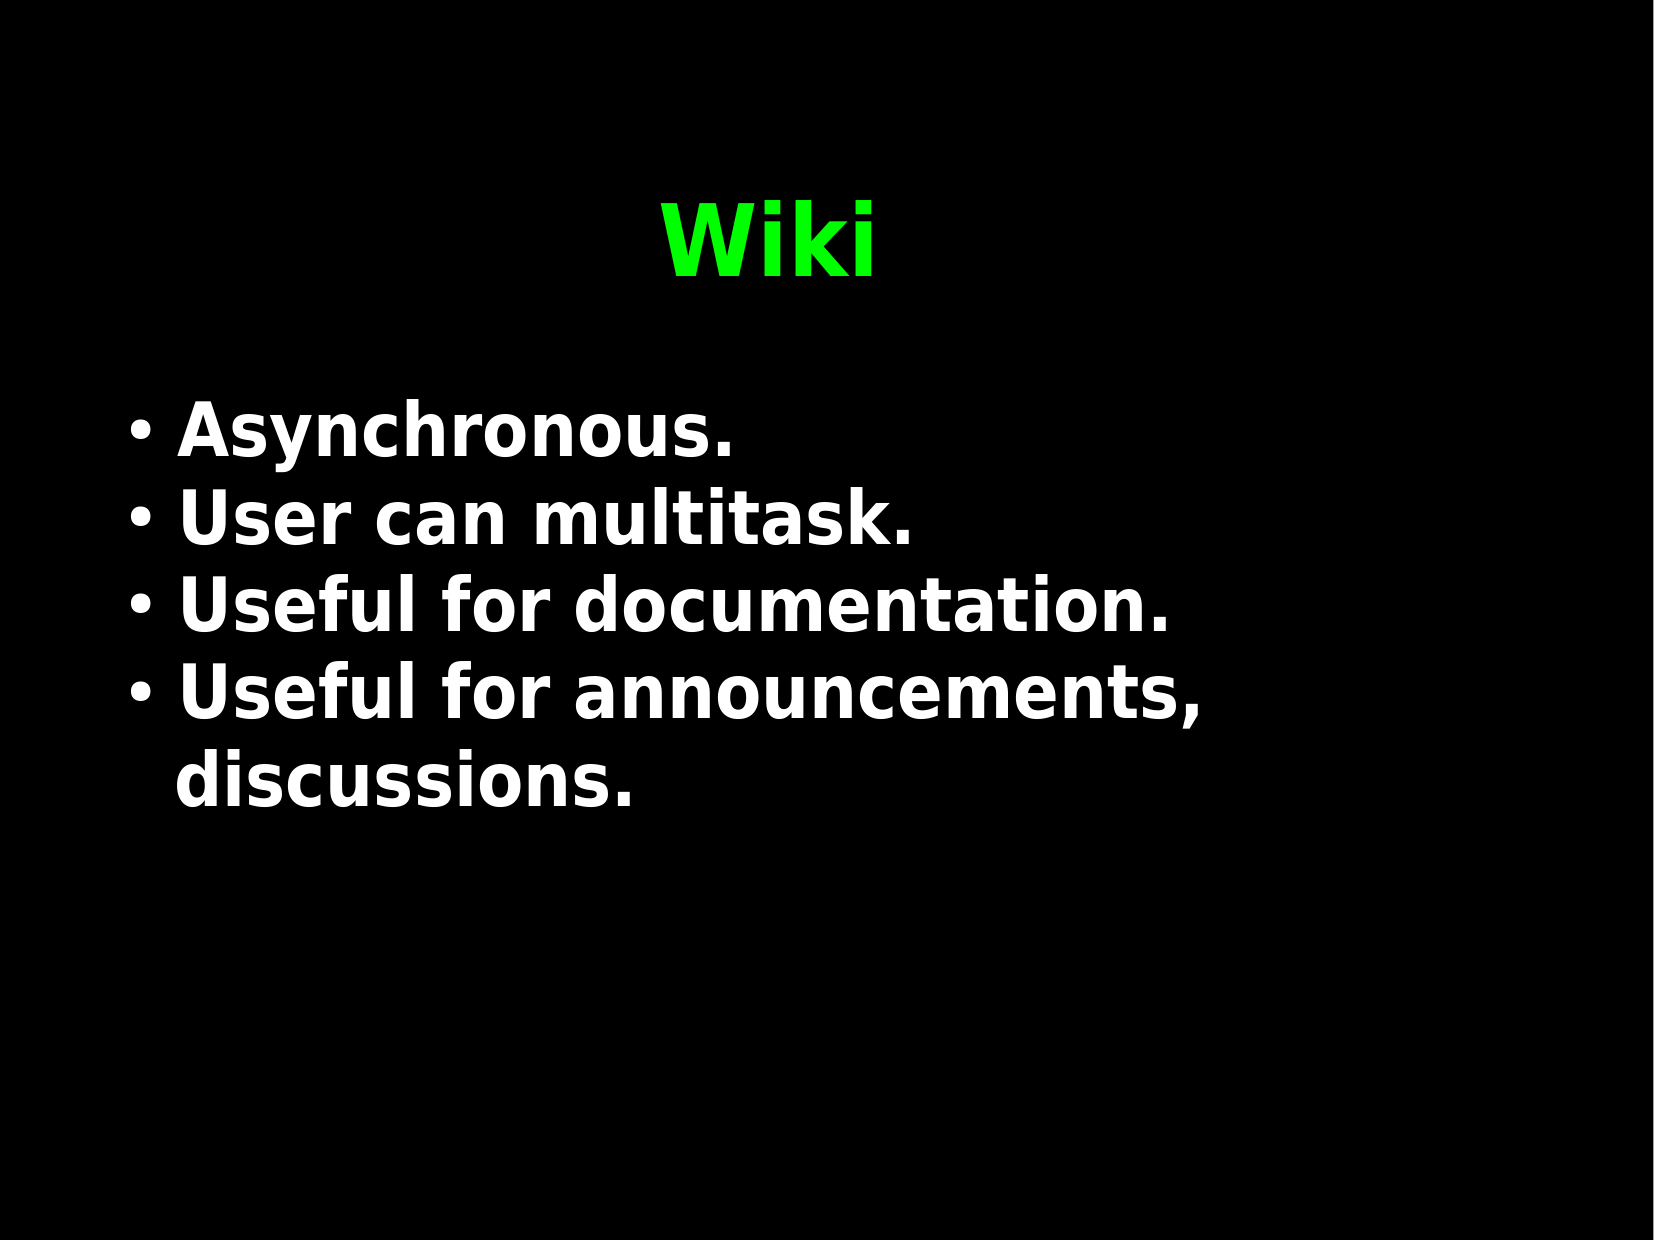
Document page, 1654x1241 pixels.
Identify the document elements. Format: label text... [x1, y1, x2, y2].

text_box Wiki Asynchronous. User can multitask. Useful for documentation. Useful for announcements, discussions. [112, 176, 1426, 834]
